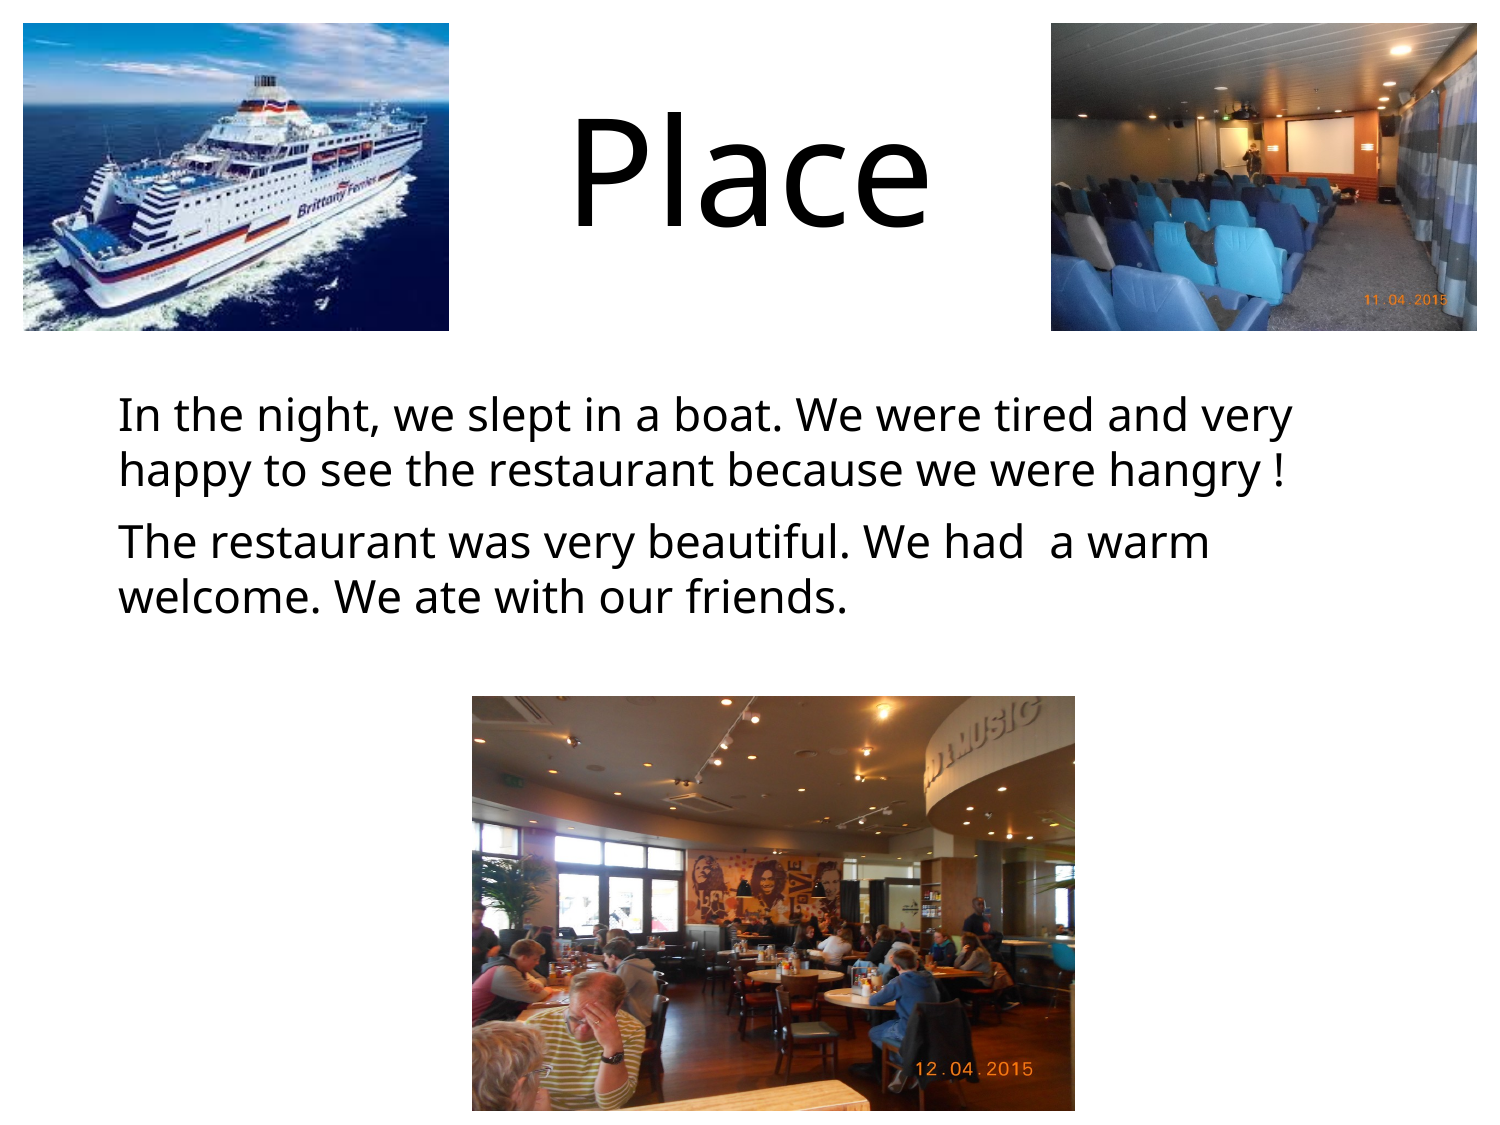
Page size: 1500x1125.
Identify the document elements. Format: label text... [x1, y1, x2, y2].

title Place [449, 68, 1051, 264]
picture [23, 23, 449, 331]
picture [472, 696, 1075, 1111]
picture [1051, 23, 1477, 331]
list In the night, we slept in a boat. We were tired and very happy to see the restaurant because we were hangry ! The restaurant was very beautiful. We had a warm welcome. We ate with our friends. [47, 377, 1398, 1125]
